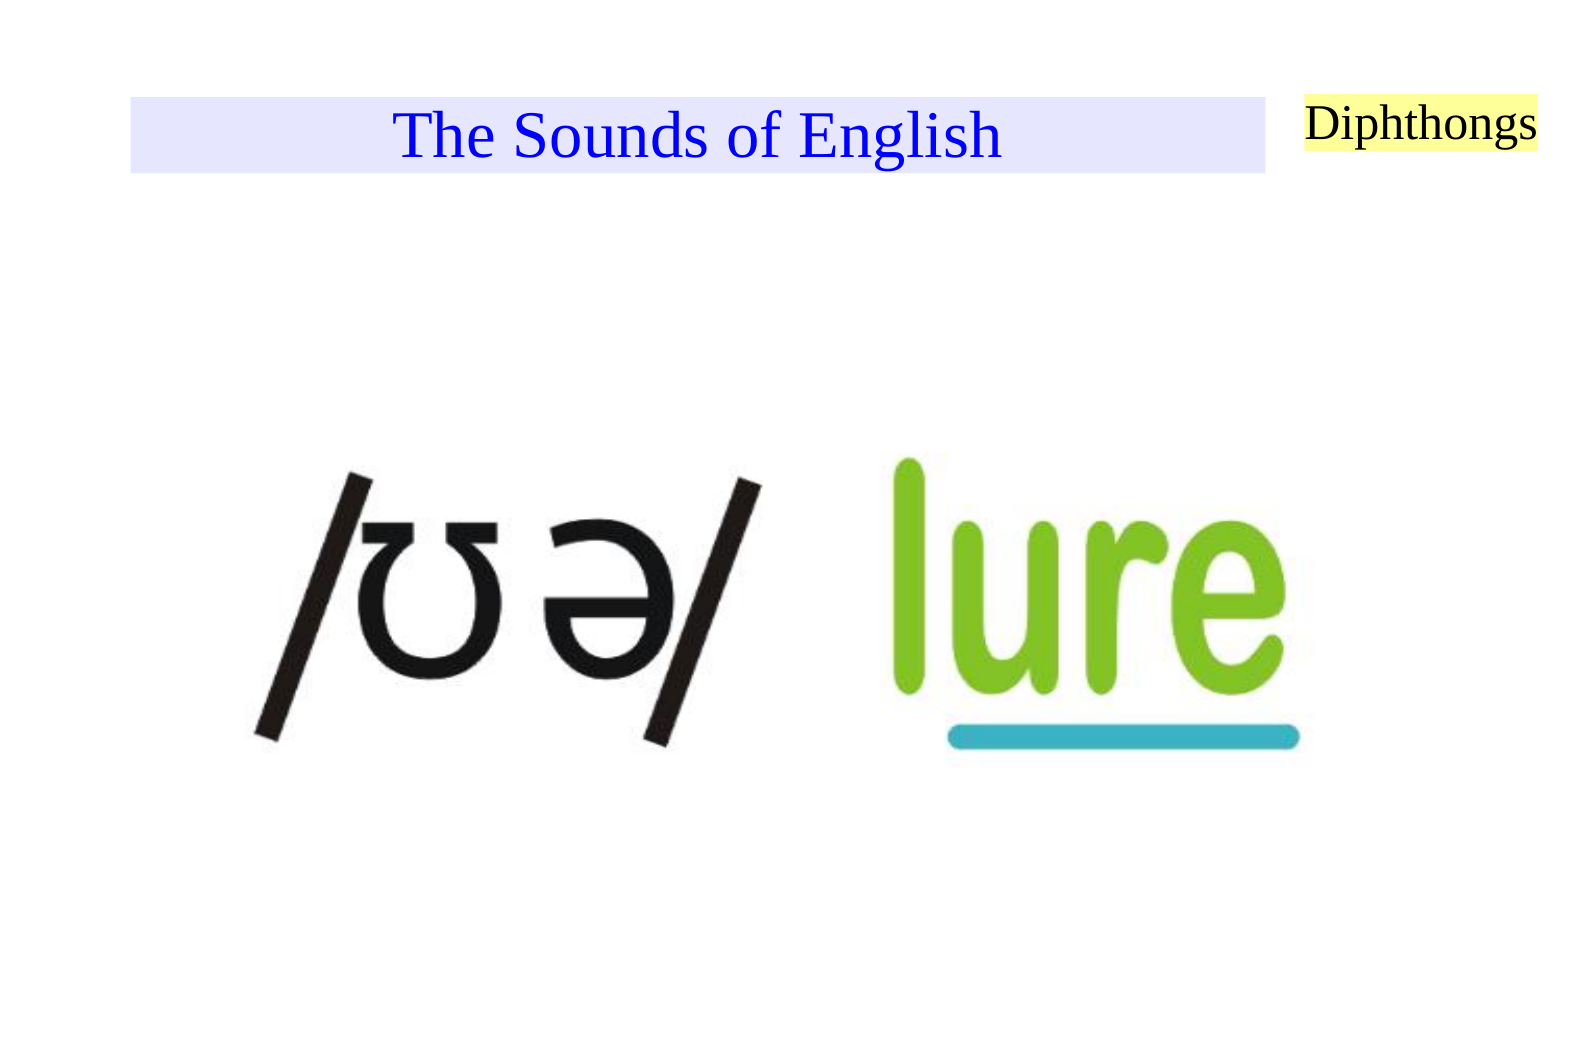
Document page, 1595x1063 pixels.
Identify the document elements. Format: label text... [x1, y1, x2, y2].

text_box Diphthongs [1304, 94, 1539, 152]
text_box The Sounds of English [130, 97, 1266, 174]
picture [146, 218, 1480, 1001]
